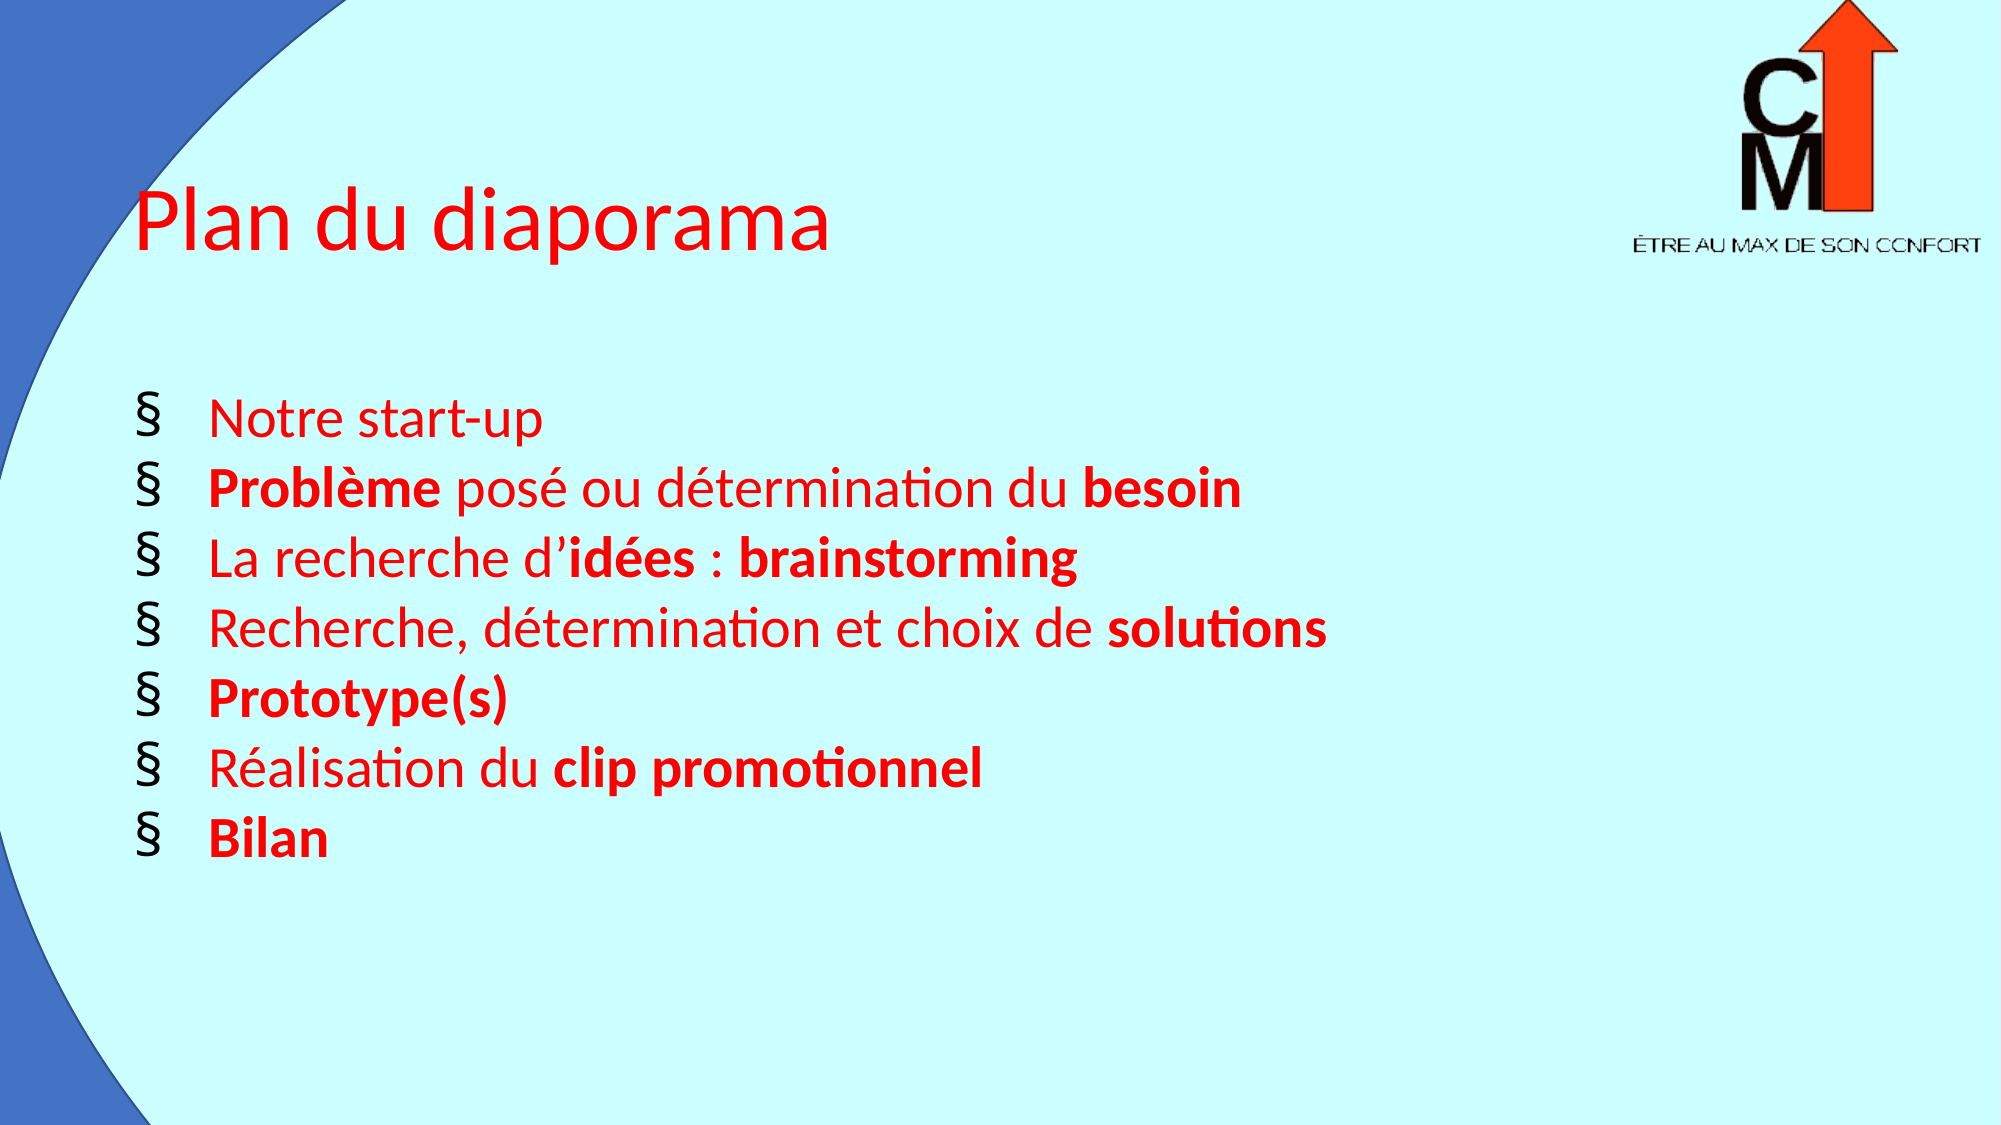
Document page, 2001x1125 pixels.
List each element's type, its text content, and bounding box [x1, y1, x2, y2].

text_box Plan du diaporama Notre start-up Problème posé ou détermination du besoin La recherche d’idées : brainstorming Recherche, détermination et choix de solutions Prototype(s) Réalisation du clip promotionnel Bilan [118, 151, 1494, 1125]
picture [1476, 0, 2001, 556]
